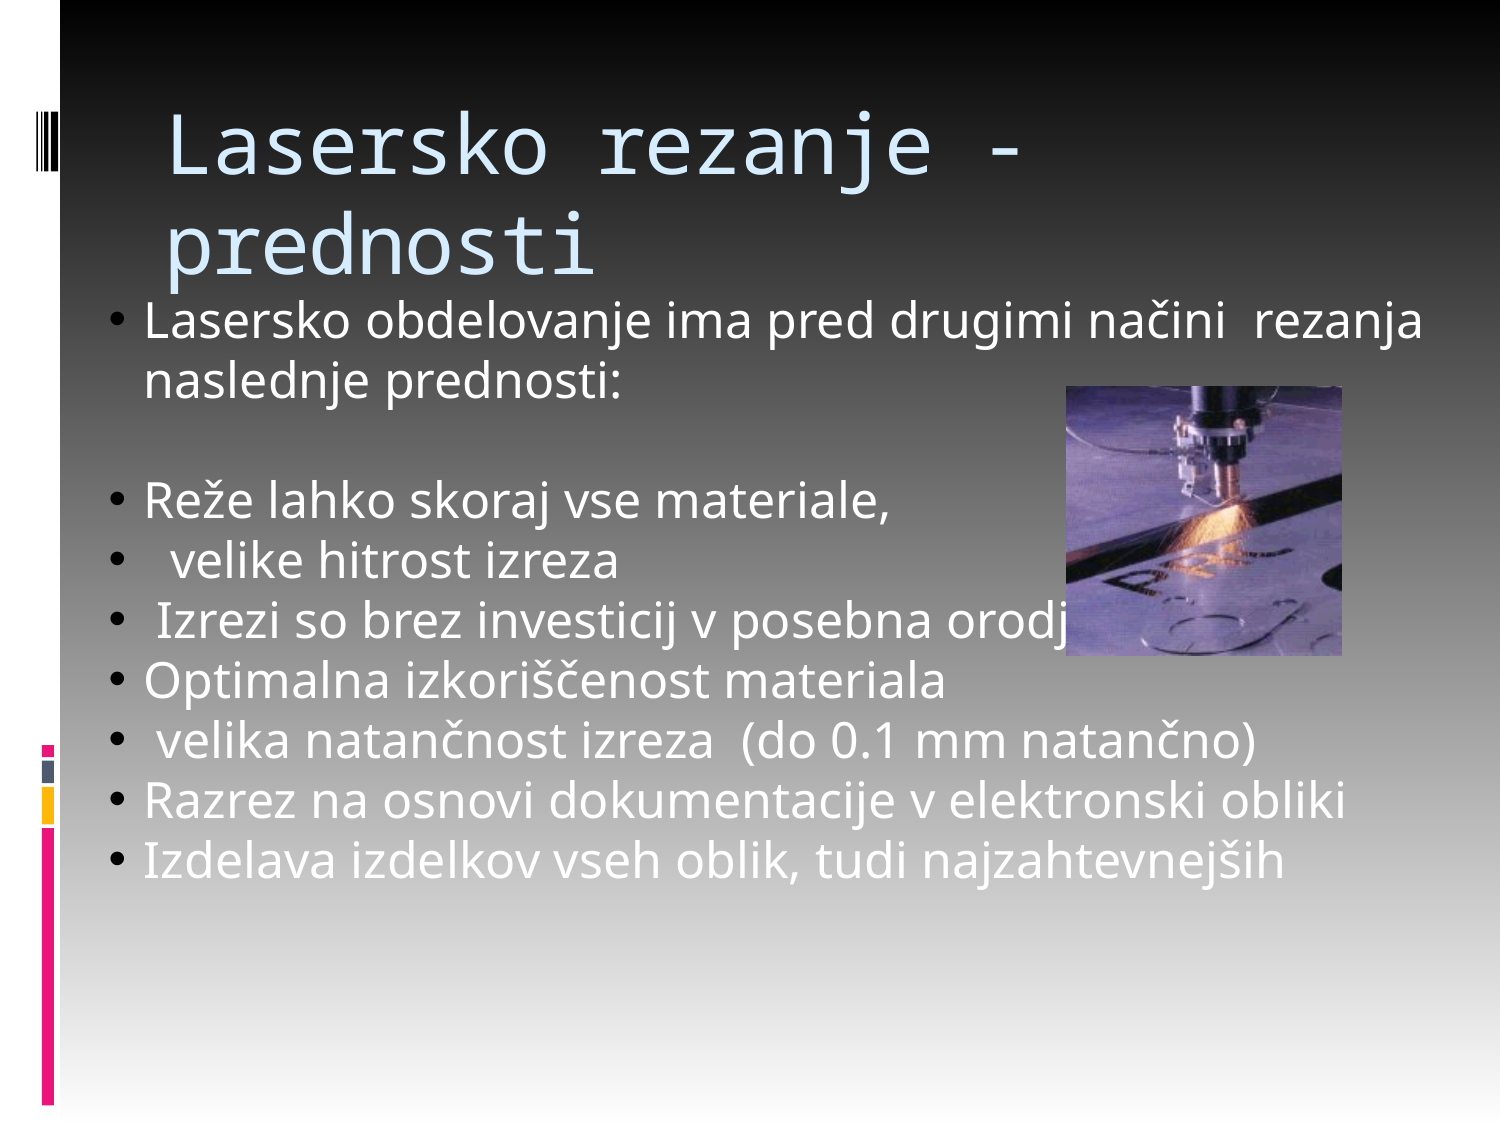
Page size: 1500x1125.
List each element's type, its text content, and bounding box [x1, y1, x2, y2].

title Lasersko rezanje -prednosti [150, 83, 1425, 234]
text_box Lasersko obdelovanje ima pred drugimi načini rezanja naslednje prednosti: Reže lahko skoraj vse materiale, velike hitrost izreza Izrezi so brez investicij v posebna orodja Optimalna izkoriščenost materiala velika natančnost izreza (do 0.1 mm natančno) Razrez na osnovi dokumentacije v elektronski obliki Izdelava izdelkov vseh oblik, tudi najzahtevnejših [93, 281, 1465, 896]
picture [1066, 386, 1342, 656]
